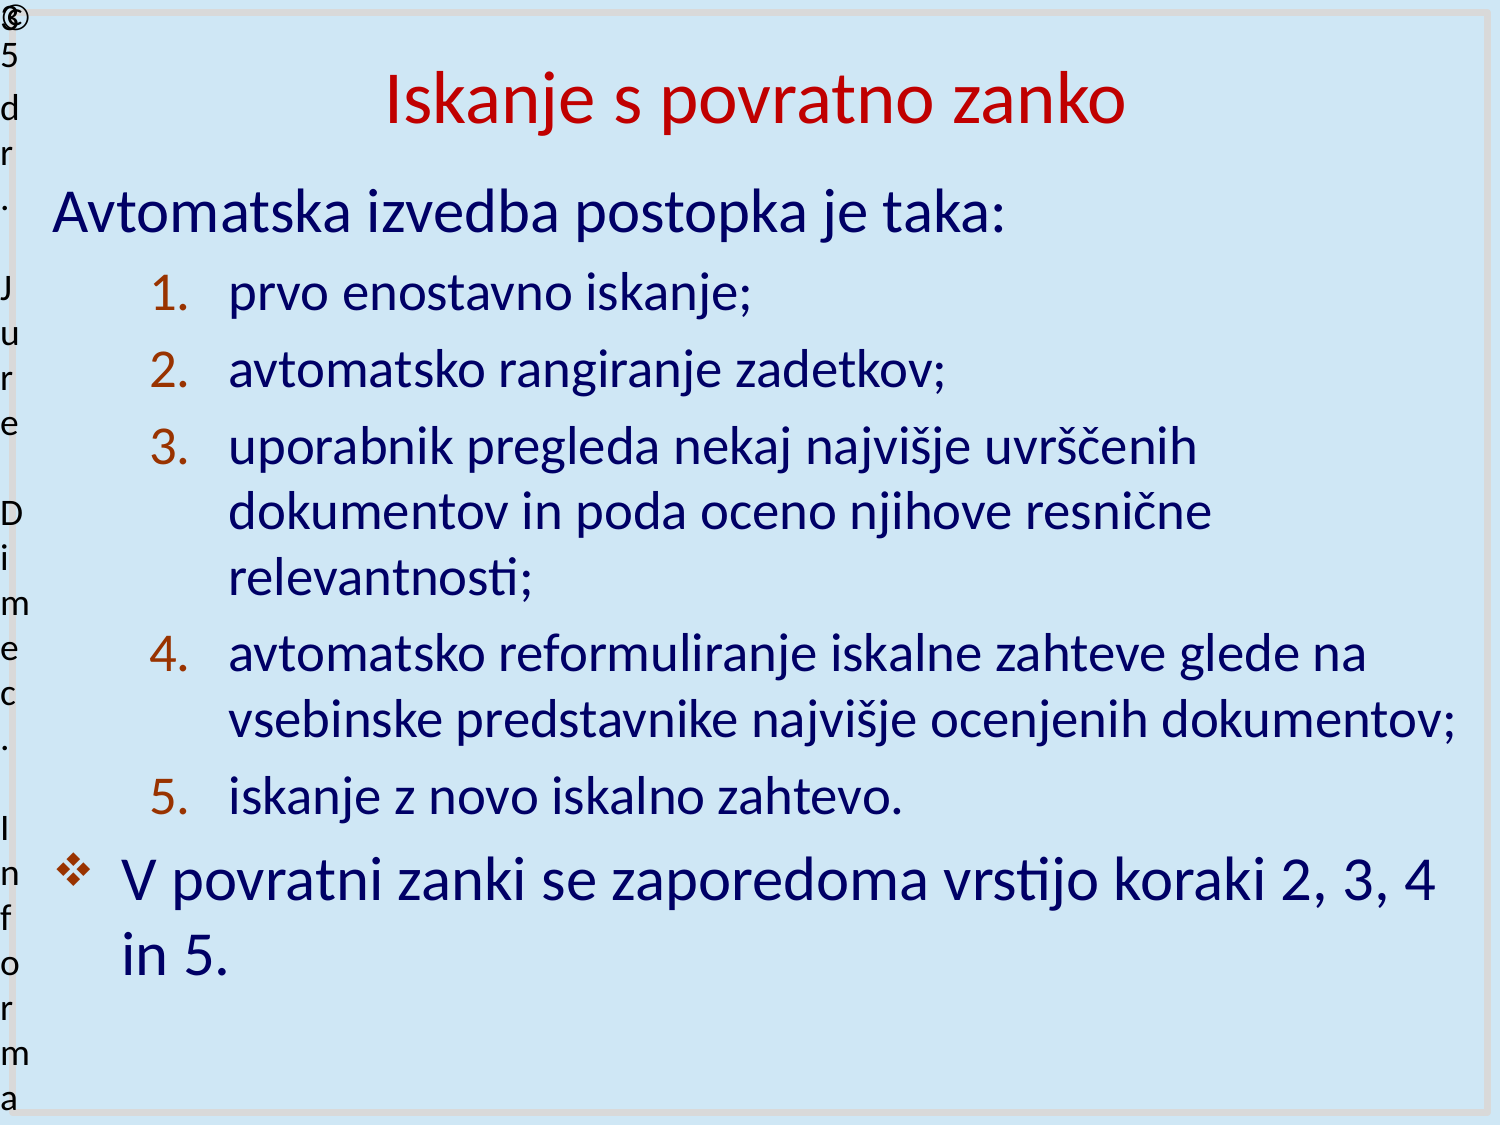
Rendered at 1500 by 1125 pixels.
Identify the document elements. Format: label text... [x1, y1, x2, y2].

title Iskanje s povratno zanko [37, 37, 1475, 150]
list Avtomatska izvedba postopka je taka: prvo enostavno iskanje; avtomatsko rangiranje zadetkov; uporabnik pregleda nekaj najvišje uvrščenih dokumentov in poda oceno njihove resnične relevantnosti; avtomatsko reformuliranje iskalne zahteve glede na vsebinske predstavnike najvišje ocenjenih dokumentov; iskanje z novo iskalno zahtevo. V povratni zanki se zaporedoma vrstijo koraki 2, 3, 4 in 5. [37, 162, 1475, 1050]
